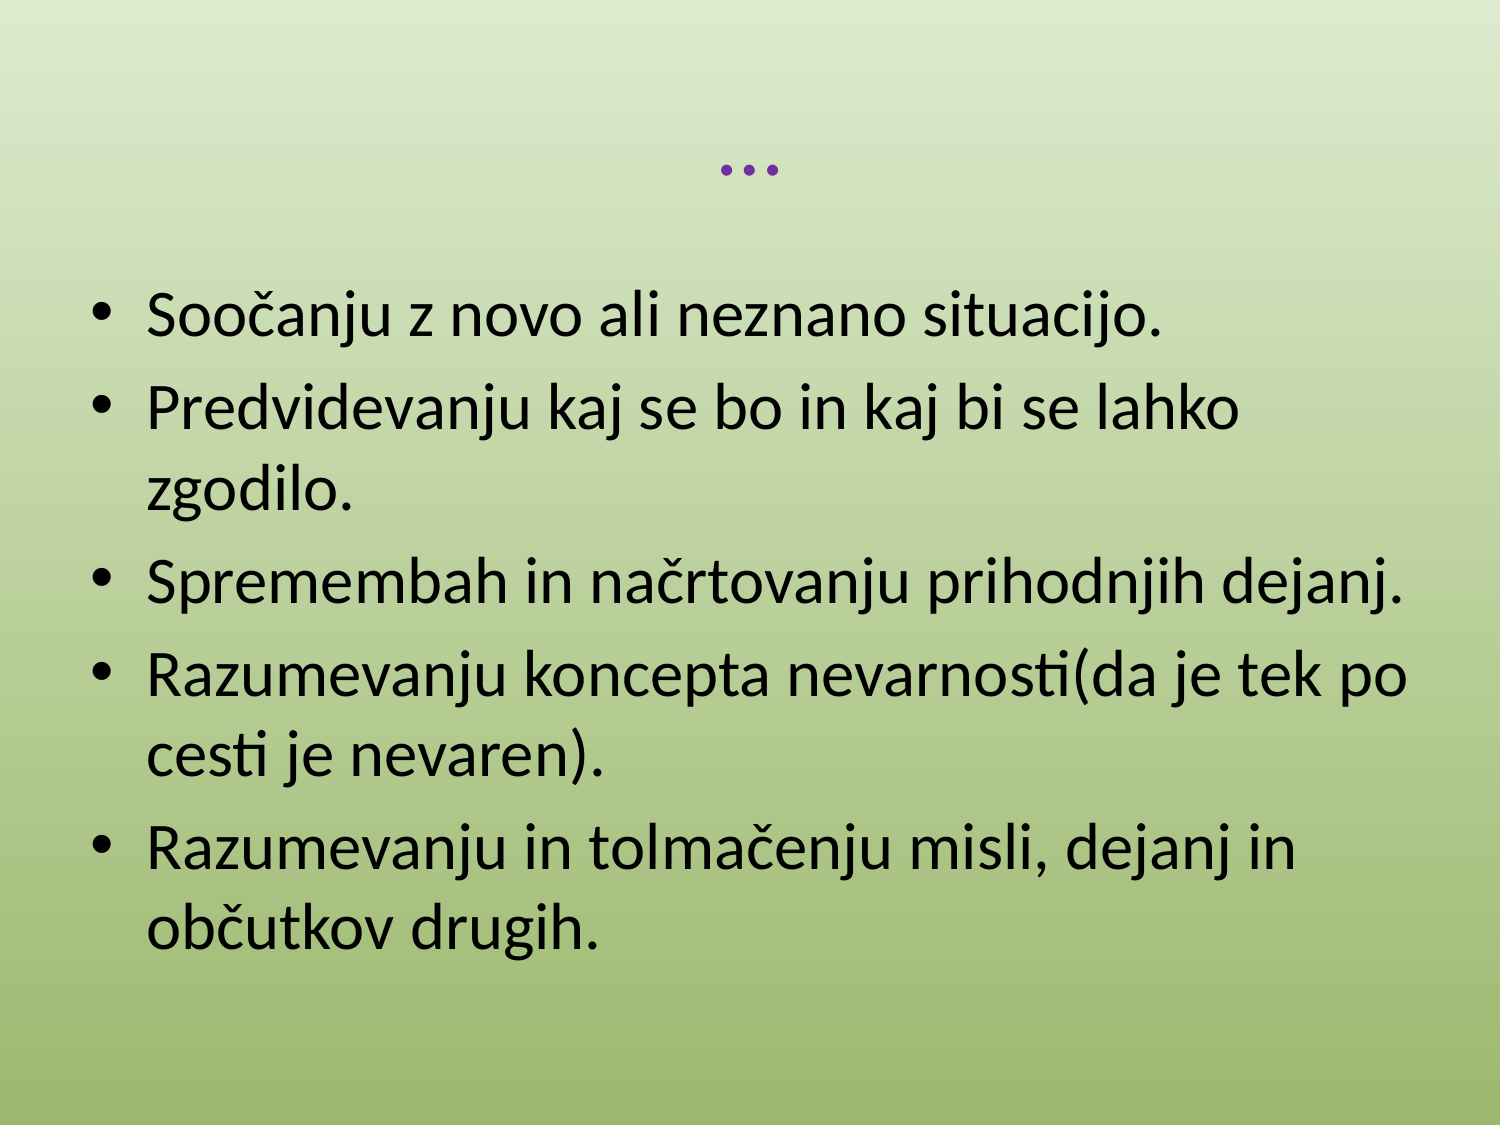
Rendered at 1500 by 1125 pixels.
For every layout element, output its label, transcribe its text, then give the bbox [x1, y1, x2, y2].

list Soočanju z novo ali neznano situacijo. Predvidevanju kaj se bo in kaj bi se lahko zgodilo. Spremembah in načrtovanju prihodnjih dejanj. Razumevanju koncepta nevarnosti(da je tek po cesti je nevaren). Razumevanju in tolmačenju misli, dejanj in občutkov drugih. [75, 262, 1425, 1005]
title … [75, 45, 1425, 233]
